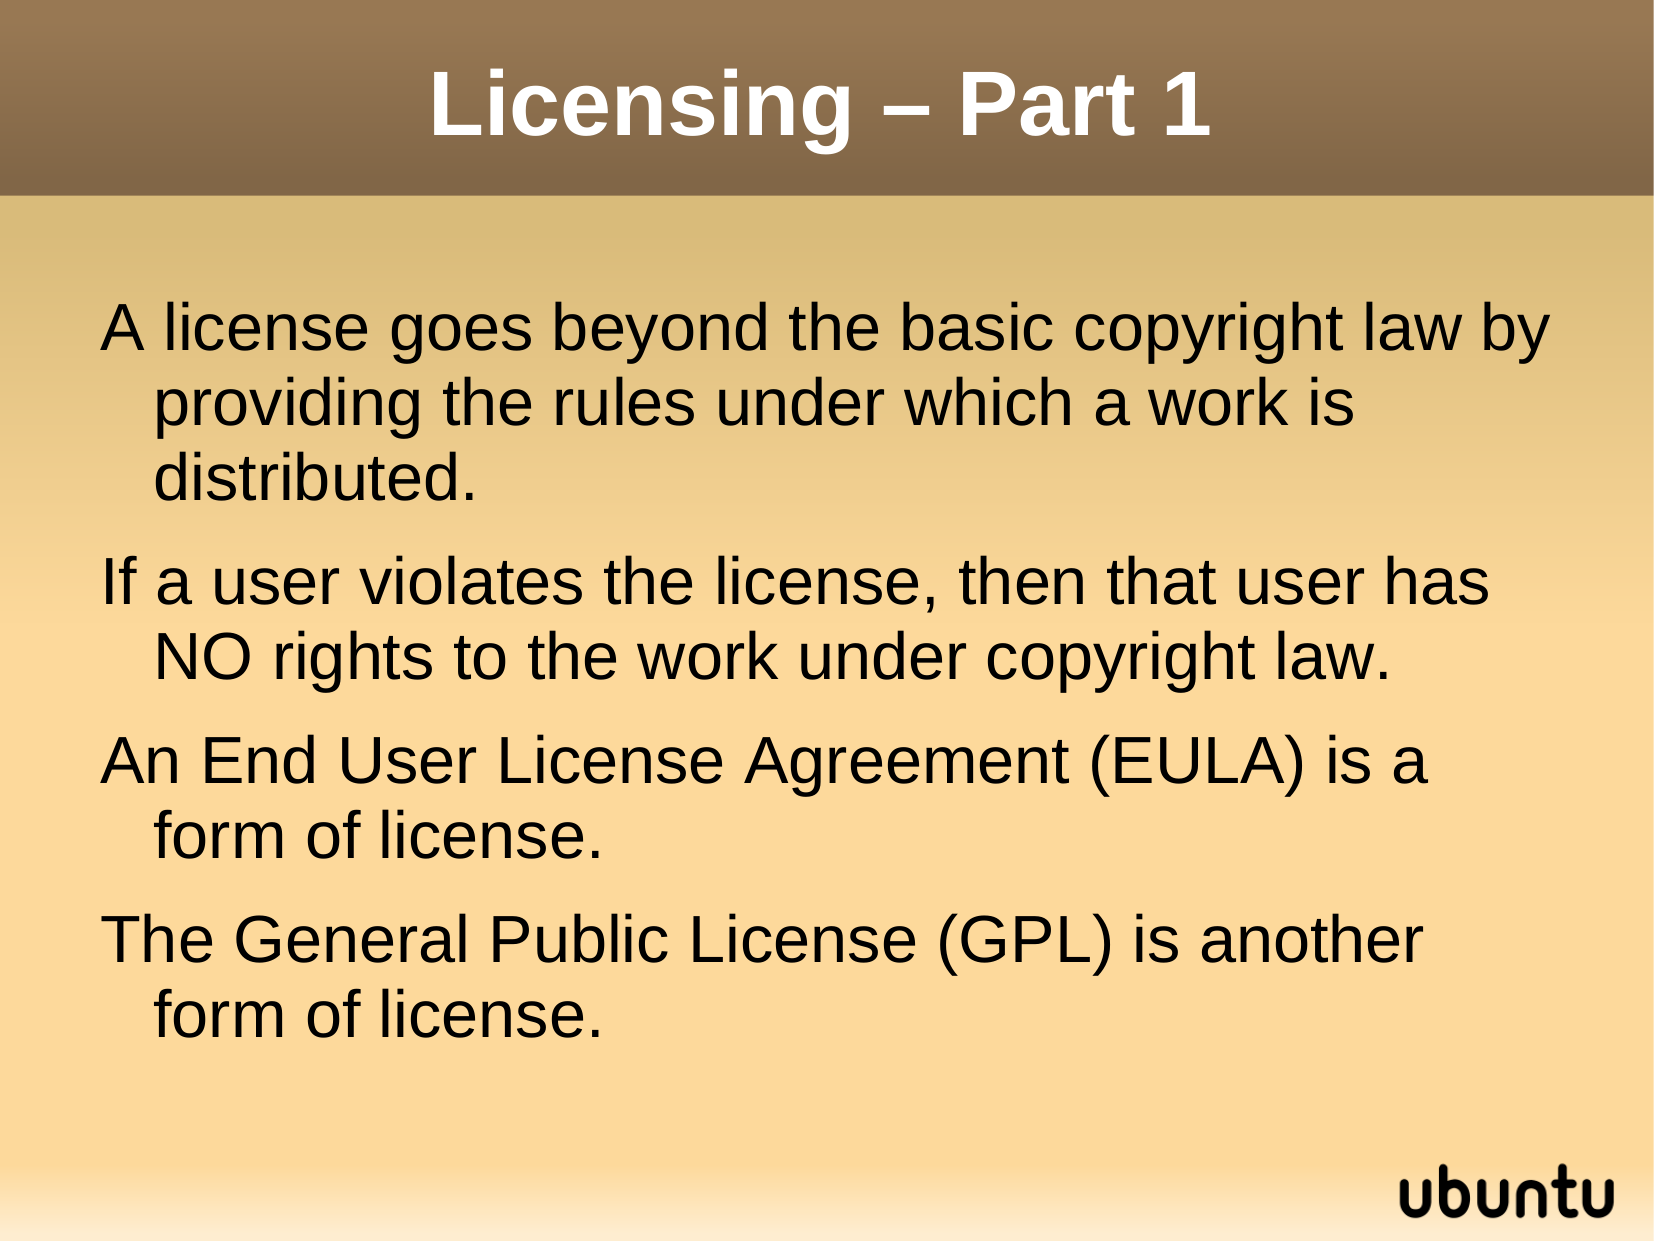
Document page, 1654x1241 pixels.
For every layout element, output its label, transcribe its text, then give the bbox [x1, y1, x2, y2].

list A license goes beyond the basic copyright law by providing the rules under which a work is distributed. If a user violates the license, then that user has NO rights to the work under copyright law. An End User License Agreement (EULA) is a form of license. The General Public License (GPL) is another form of license. [82, 290, 1571, 1094]
picture [0, 0, 1654, 1241]
title Licensing – Part 1 [76, 7, 1565, 200]
